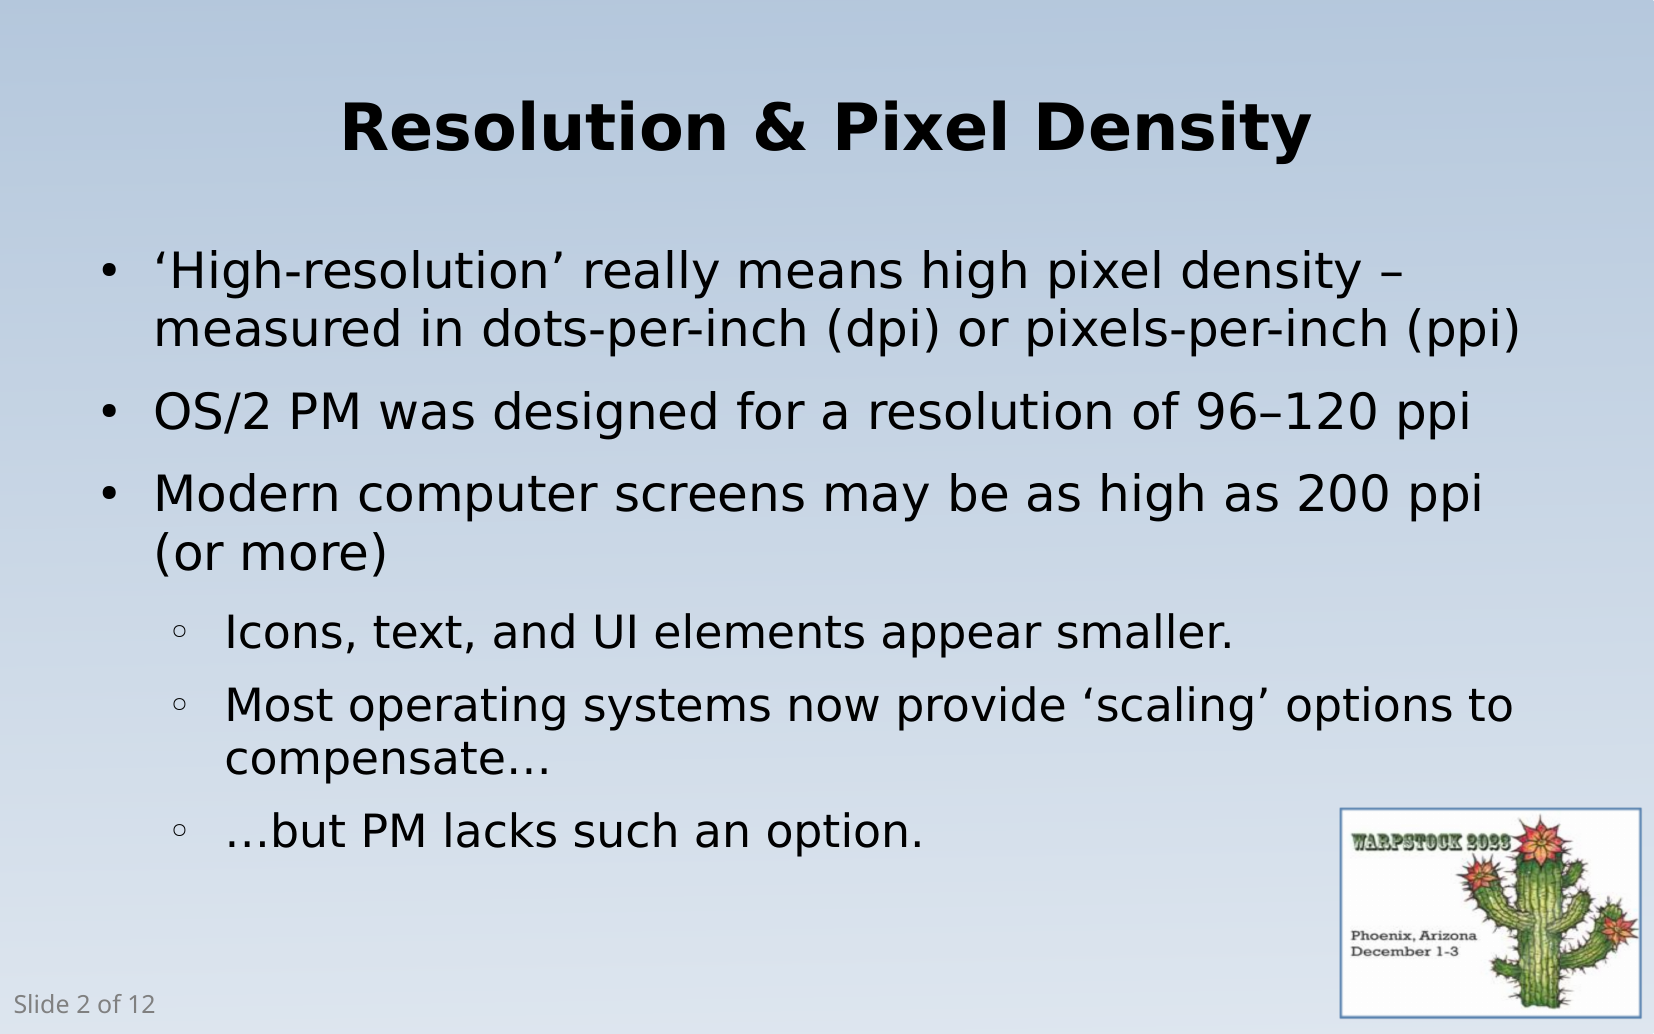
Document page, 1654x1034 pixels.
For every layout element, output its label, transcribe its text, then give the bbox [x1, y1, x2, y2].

picture [1343, 811, 1639, 1015]
title Resolution & Pixel Density [82, 41, 1571, 214]
list ‘High-resolution’ really means high pixel density – measured in dots-per-inch (dpi) or pixels-per-inch (ppi) OS/2 PM was designed for a resolution of 96–120 ppi Modern computer screens may be as high as 200 ppi (or more) Icons, text, and UI elements appear smaller. Most operating systems now provide ‘scaling’ options to compensate… …but PM lacks such an option. [82, 241, 1571, 859]
